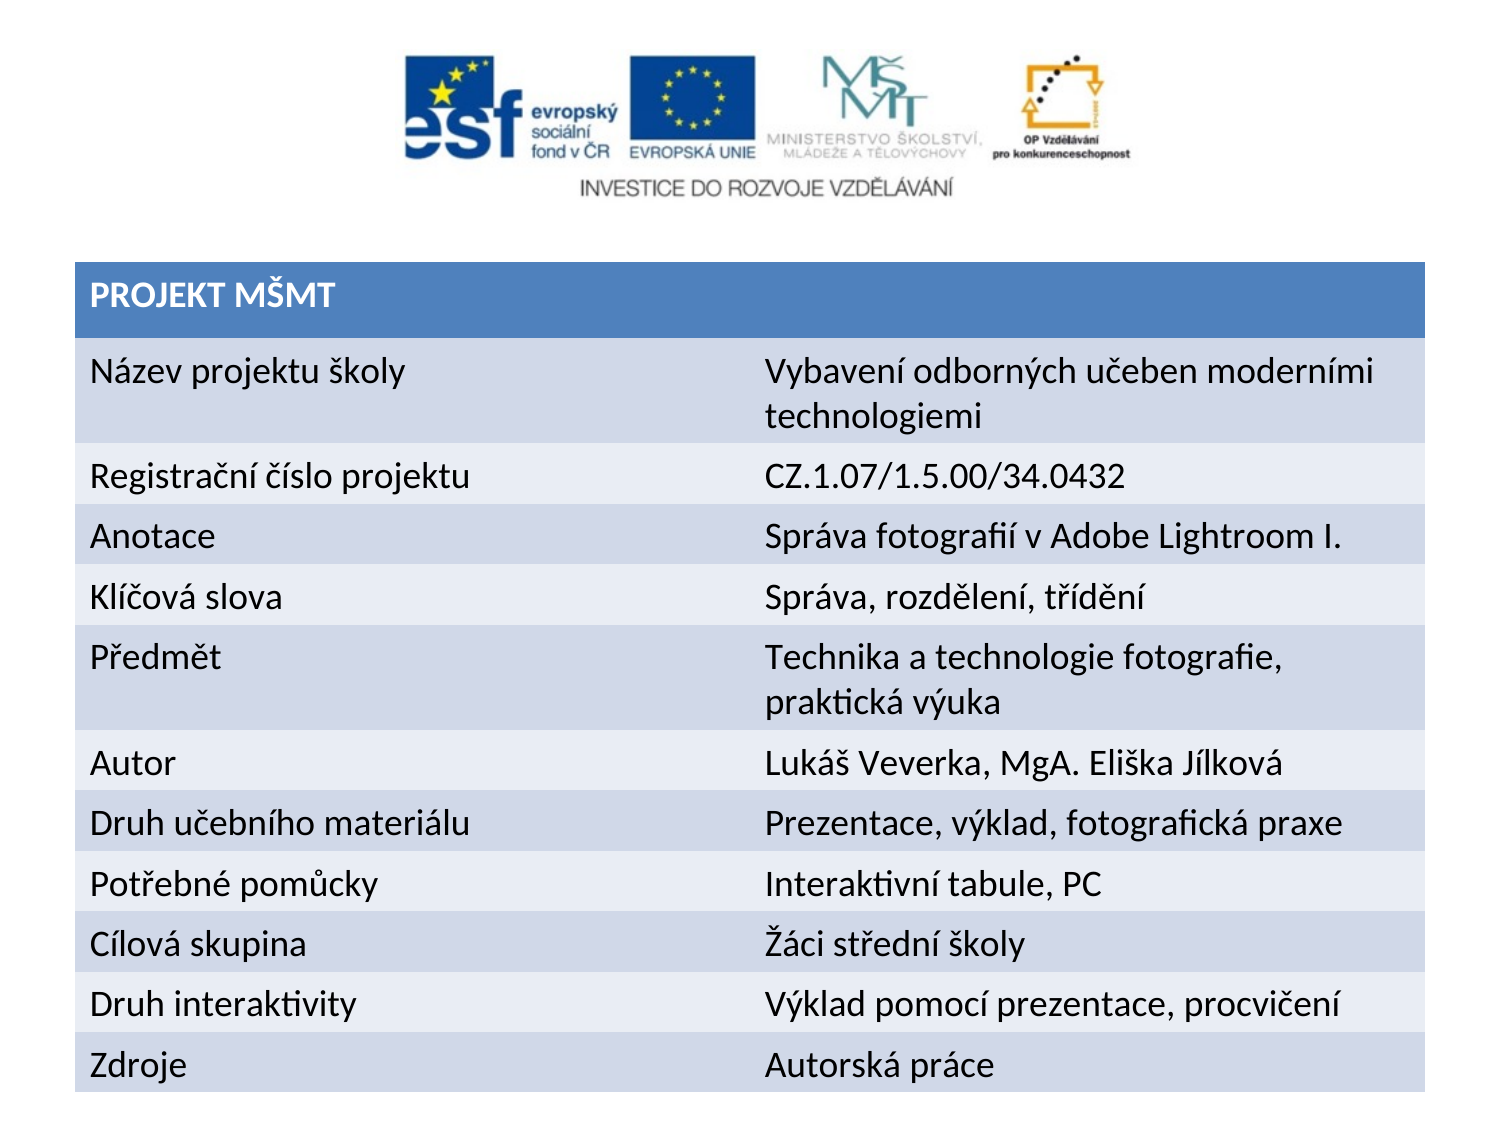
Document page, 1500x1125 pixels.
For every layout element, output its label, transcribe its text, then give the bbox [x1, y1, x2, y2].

table_cell Výklad pomocí prezentace, procvičení [750, 972, 1425, 1032]
table_header PROJEKT MŠMT [75, 262, 750, 338]
table_cell Klíčová slova [75, 564, 750, 625]
table_cell Druh interaktivity [75, 972, 750, 1032]
table_cell Žáci střední školy [750, 911, 1425, 972]
table_cell Druh učebního materiálu [75, 790, 750, 851]
table_cell Název projektu školy [75, 338, 750, 443]
table_cell Správa fotografií v Adobe Lightroom I. [750, 504, 1425, 564]
table_cell CZ.1.07/1.5.00/34.0432 [750, 443, 1425, 504]
table_cell Cílová skupina [75, 911, 750, 972]
table_cell Vybavení odborných učeben moderními technologiemi [750, 338, 1425, 443]
table_cell Správa, rozdělení, třídění [750, 564, 1425, 625]
table_cell Zdroje [75, 1032, 750, 1092]
table_cell Prezentace, výklad, fotografická praxe [750, 790, 1425, 851]
table_cell Interaktivní tabule, PC [750, 851, 1425, 911]
table_cell Technika a technologie fotografie, praktická výuka [750, 625, 1425, 730]
table_cell Lukáš Veverka, MgA. Eliška Jílková [750, 730, 1425, 790]
table_header [750, 262, 1425, 338]
picture [395, 49, 1140, 208]
table_cell Autor [75, 730, 750, 790]
table_cell Registrační číslo projektu [75, 443, 750, 504]
table_cell Potřebné pomůcky [75, 851, 750, 911]
table_cell Předmět [75, 625, 750, 730]
table_cell Anotace [75, 504, 750, 564]
table_cell Autorská práce [750, 1032, 1425, 1092]
